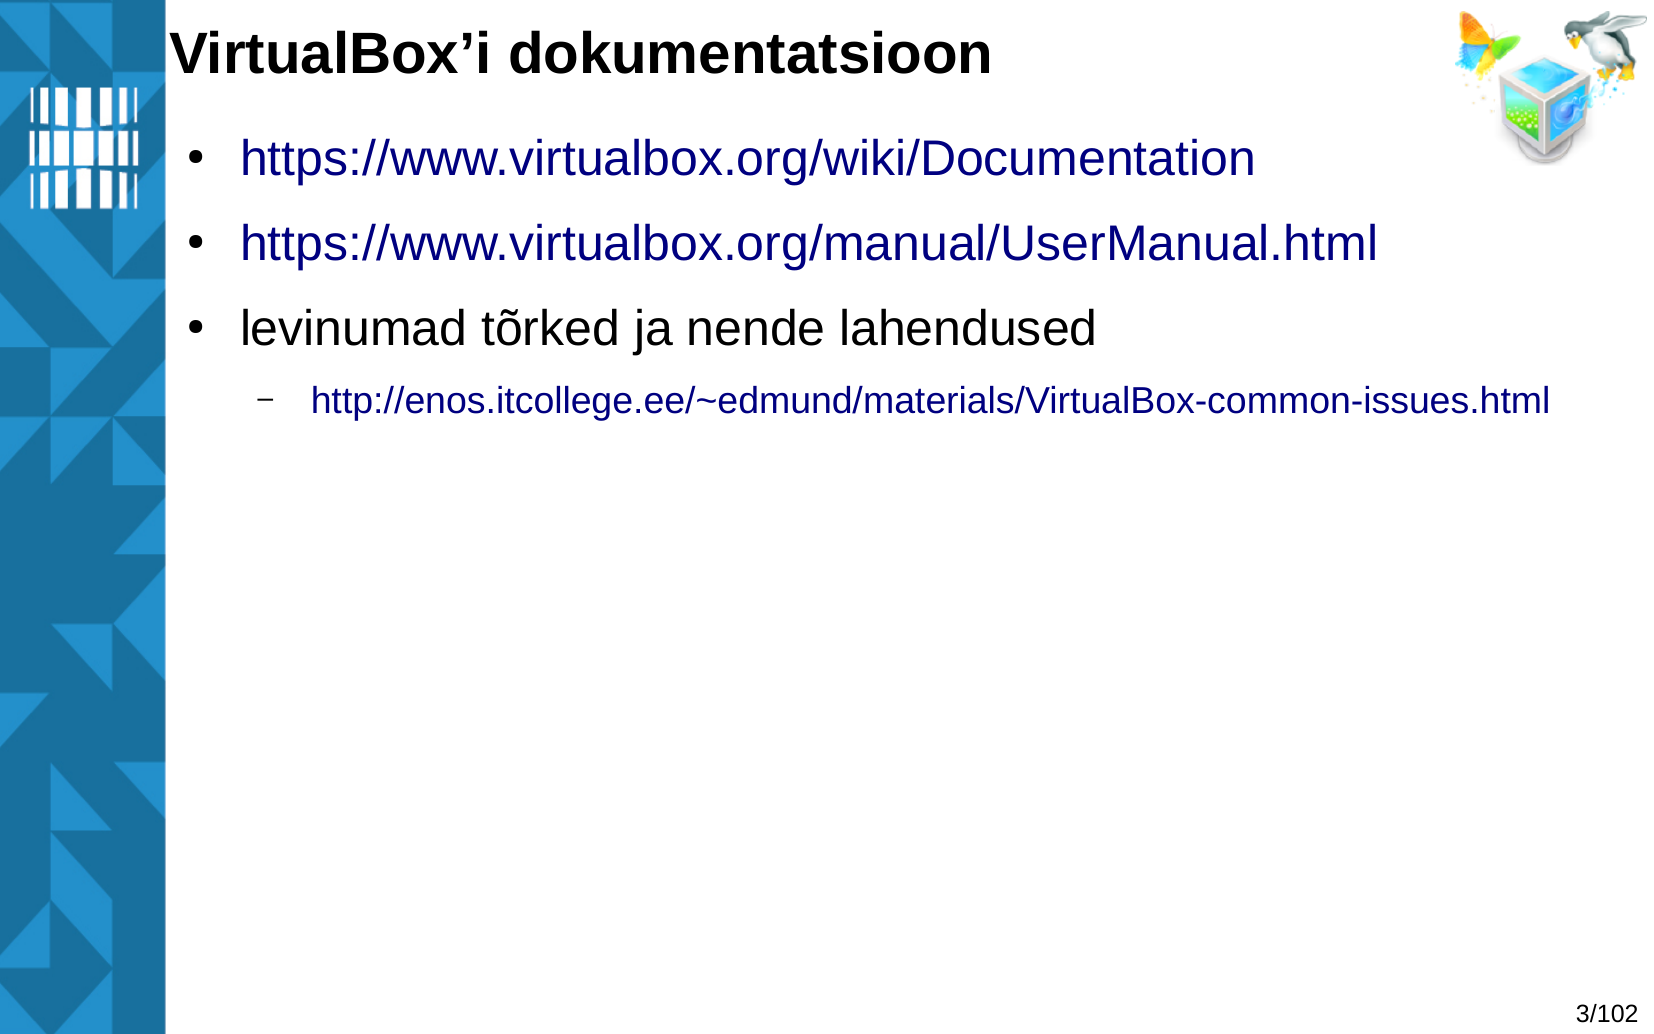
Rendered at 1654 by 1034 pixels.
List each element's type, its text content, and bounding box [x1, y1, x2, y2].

title VirtualBox’i dokumentatsioon [169, 11, 1571, 95]
list https://www.virtualbox.org/wiki/Documentation https://www.virtualbox.org/manual/UserManual.html levinumad tõrked ja nende lahendused http://enos.itcollege.ee/~edmund/materials/VirtualBox-common-issues.html [169, 129, 1630, 997]
picture [1452, 7, 1653, 166]
